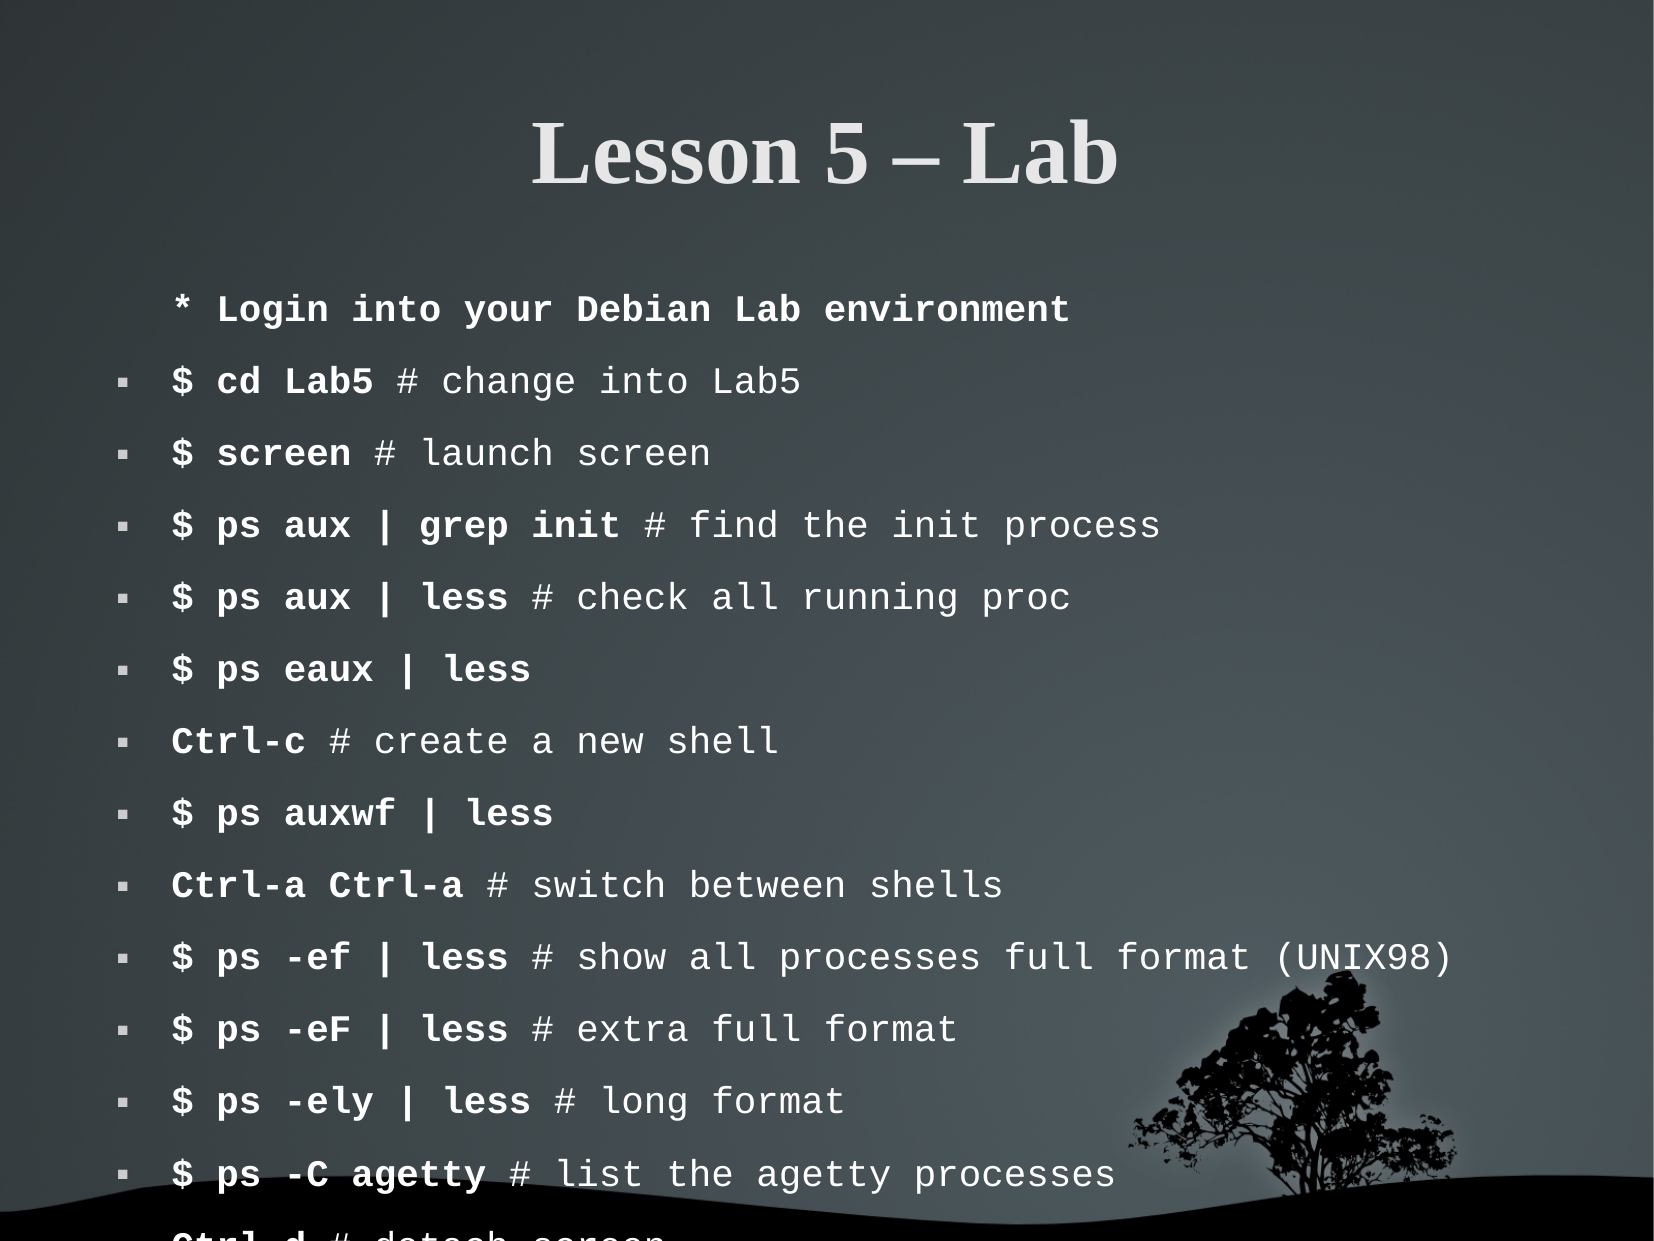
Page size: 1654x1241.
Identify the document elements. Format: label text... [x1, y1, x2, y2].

title Lesson 5 – Lab [82, 49, 1571, 257]
list * Login into your Debian Lab environment $ cd Lab5 # change into Lab5 $ screen # launch screen $ ps aux | grep init # find the init process $ ps aux | less # check all running proc $ ps eaux | less Ctrl-c # create a new shell $ ps auxwf | less Ctrl-a Ctrl-a # switch between shells $ ps -ef | less # show all processes full format (UNIX98) $ ps -eF | less # extra full format $ ps -ely | less # long format $ ps -C agetty # list the agetty processes Ctrl-d # detach screen $ screen -r # re-attach screen [82, 290, 1571, 1176]
picture [0, 0, 1654, 1241]
